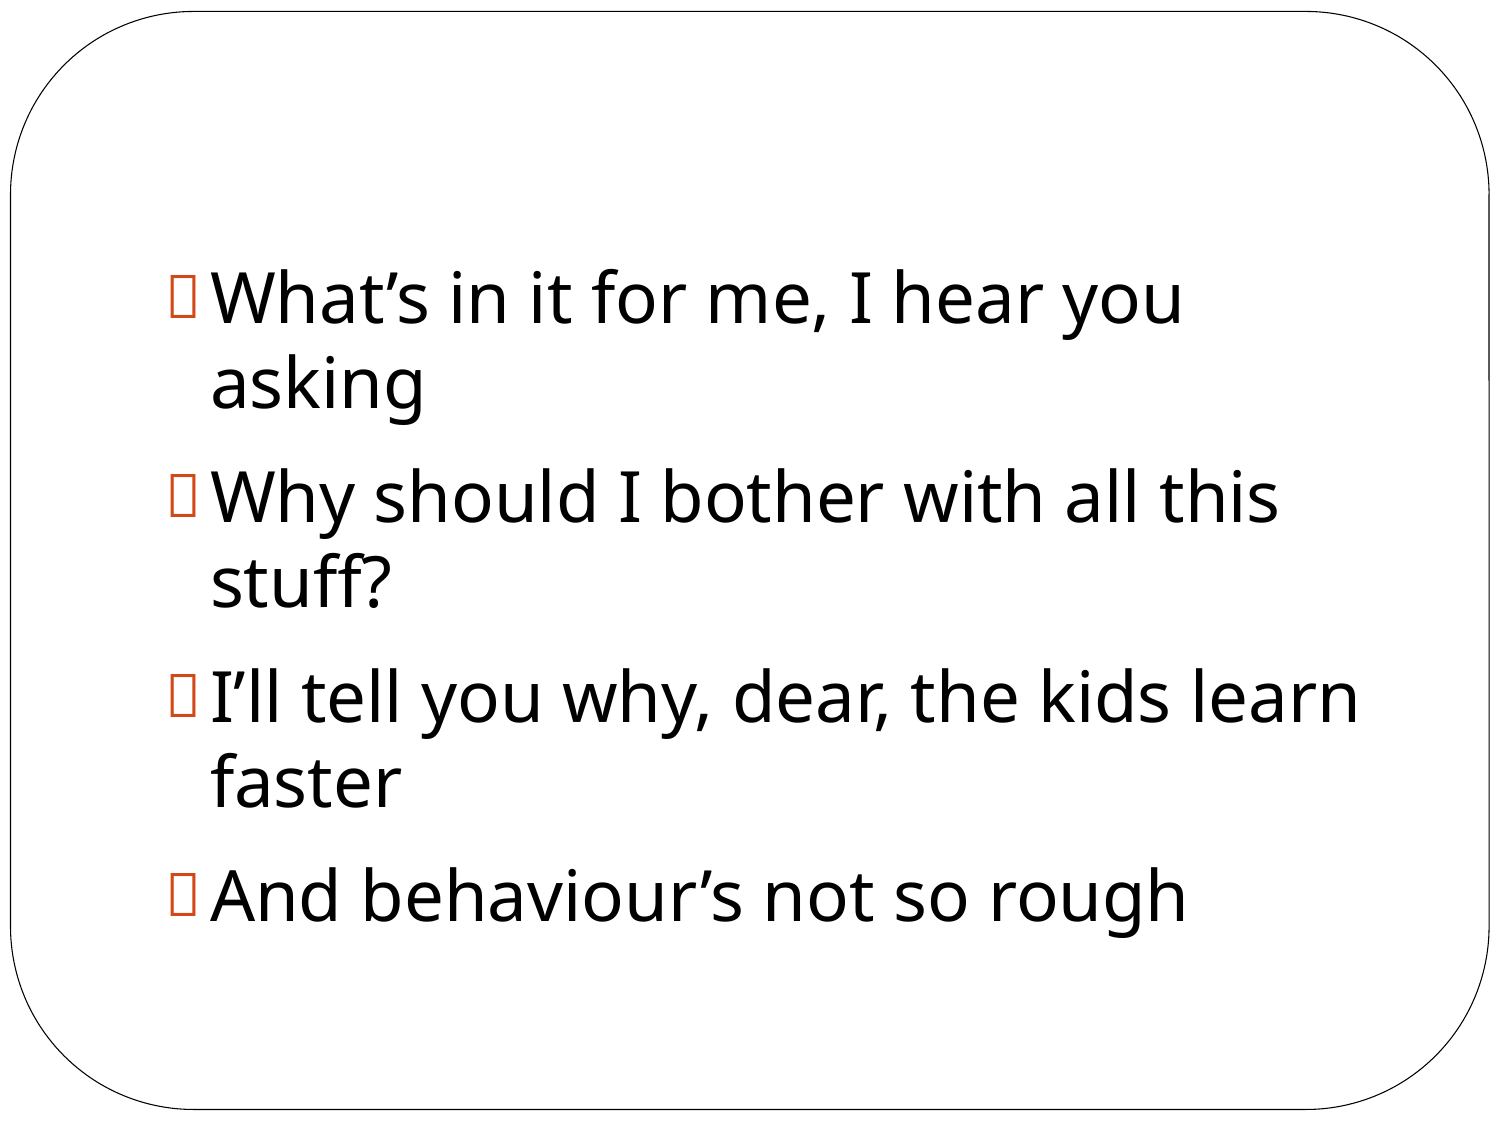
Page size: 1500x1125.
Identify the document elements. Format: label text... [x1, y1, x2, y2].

list What’s in it for me, I hear you asking Why should I bother with all this stuff? I’ll tell you why, dear, the kids learn faster And behaviour’s not so rough [150, 237, 1425, 988]
